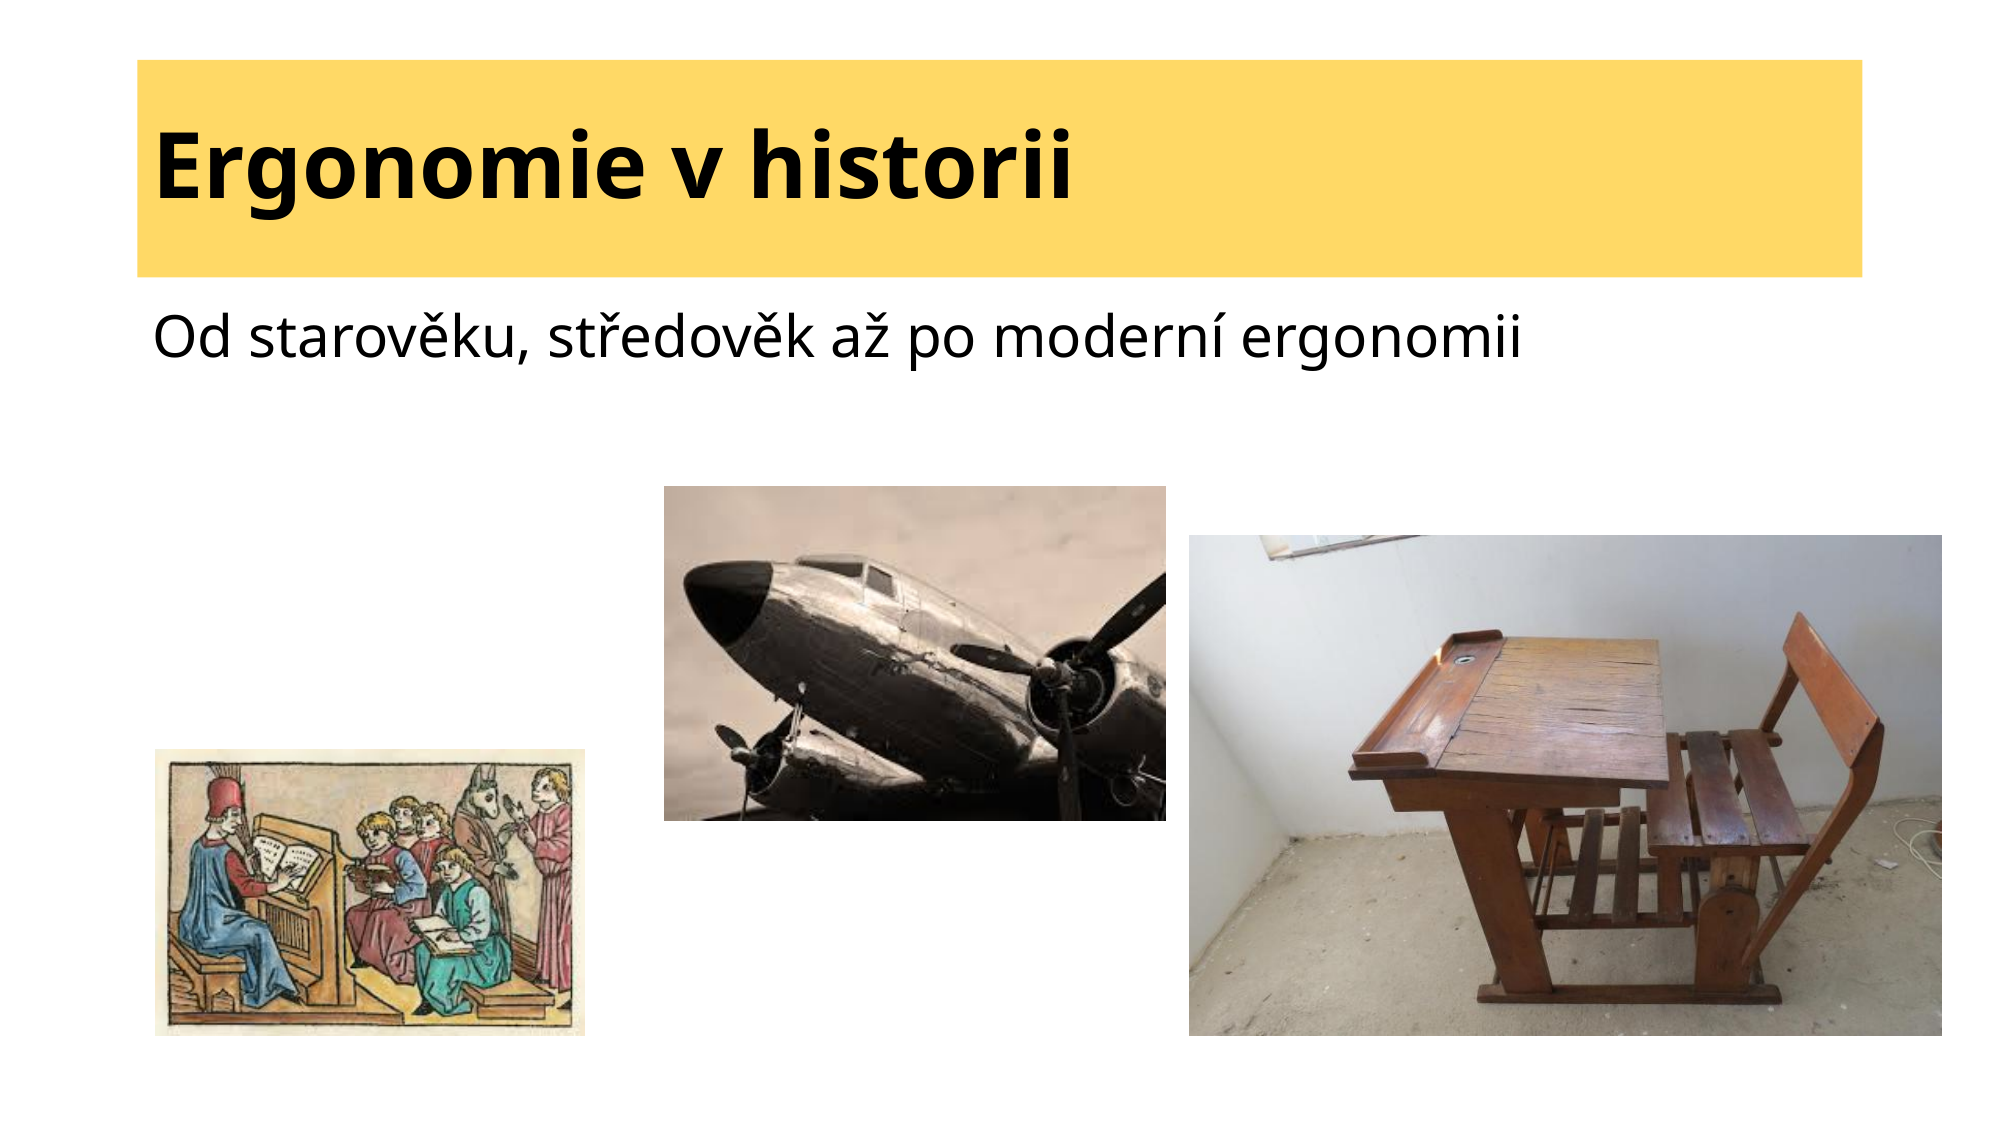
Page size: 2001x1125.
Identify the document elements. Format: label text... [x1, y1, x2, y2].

picture [155, 749, 585, 1036]
picture [664, 486, 1166, 821]
title Ergonomie v historii [137, 59, 1863, 278]
list Od starověku, středověk až po moderní ergonomii [137, 299, 1863, 1014]
picture [1189, 535, 1942, 1036]
